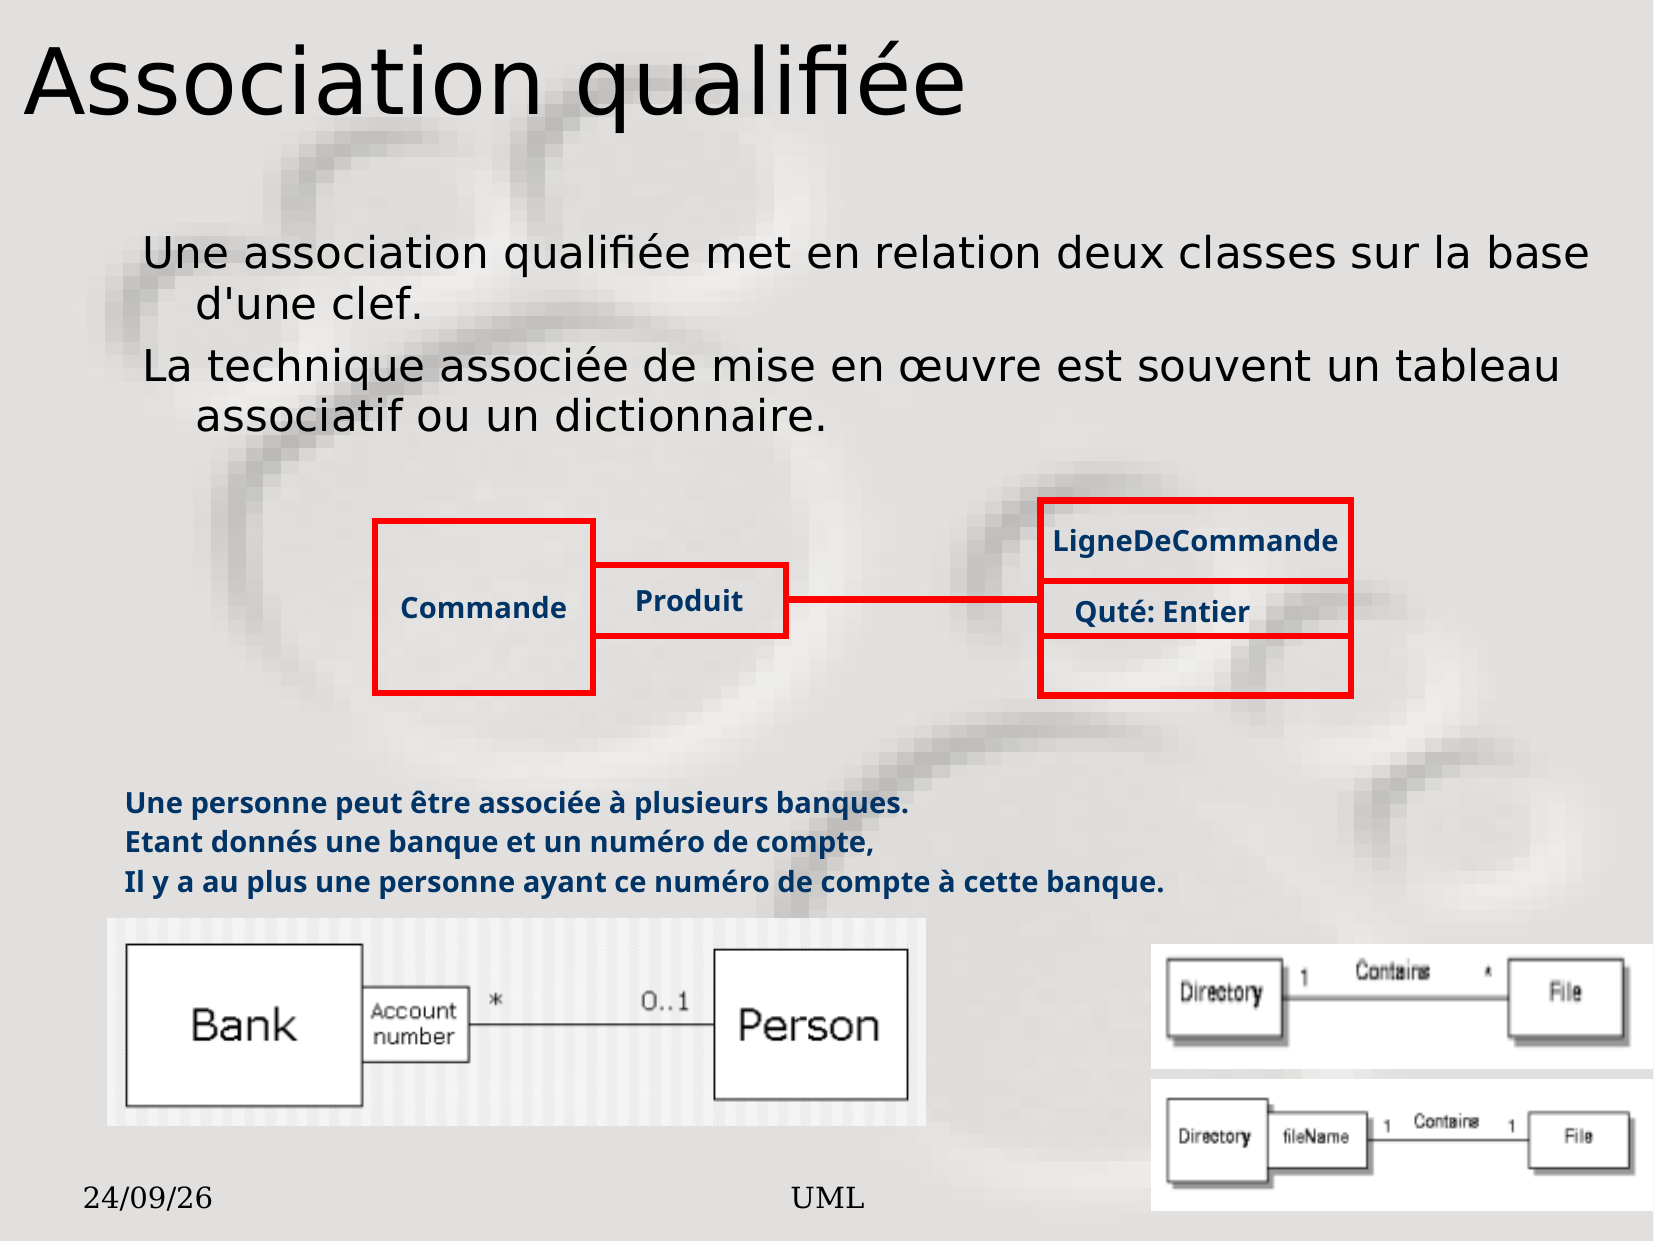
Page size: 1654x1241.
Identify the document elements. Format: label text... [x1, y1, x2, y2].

picture [0, 0, 1654, 1241]
list Une association qualifiée met en relation deux classes sur la base d'une clef. La technique associée de mise en œuvre est souvent un tableau associatif ou un dictionnaire. [110, 220, 1640, 483]
text_box [1040, 568, 1351, 696]
title Association qualifiée [8, 21, 1538, 144]
text_box Quté: Entier [1059, 583, 1266, 639]
text_box LigneDeCommande [1037, 512, 1354, 568]
text_box Produit [592, 564, 786, 636]
text_box [1040, 500, 1351, 512]
text_box Commande [374, 521, 593, 694]
text_box Une personne peut être associée à plusieurs banques. Etant donnés une banque et un numéro de compte, Il y a au plus une personne ayant ce numéro de compte à cette banque. [109, 774, 1181, 909]
